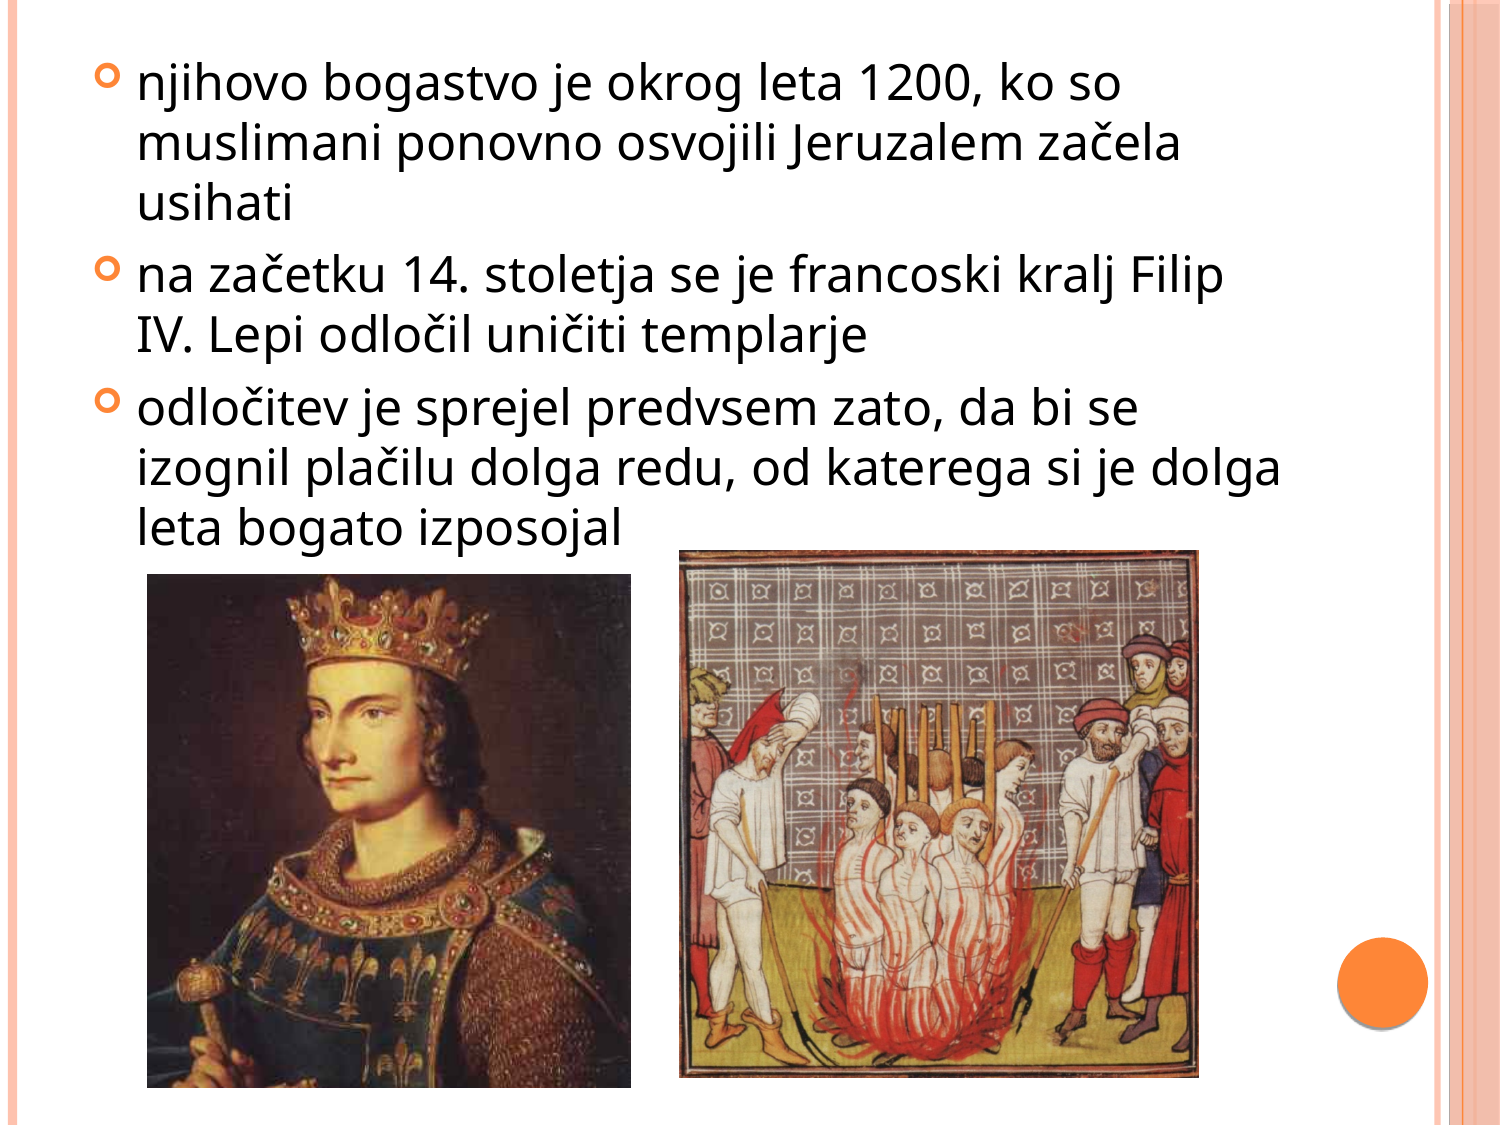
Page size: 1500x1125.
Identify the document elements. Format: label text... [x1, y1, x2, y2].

list njihovo bogastvo je okrog leta 1200, ko so muslimani ponovno osvojili Jeruzalem začela usihati na začetku 14. stoletja se je francoski kralj Filip IV. Lepi odločil uničiti templarje odločitev je sprejel predvsem zato, da bi se izognil plačilu dolga redu, od katerega si je dolga leta bogato izposojal [76, 42, 1302, 843]
picture [147, 574, 631, 1088]
picture [679, 550, 1199, 1078]
